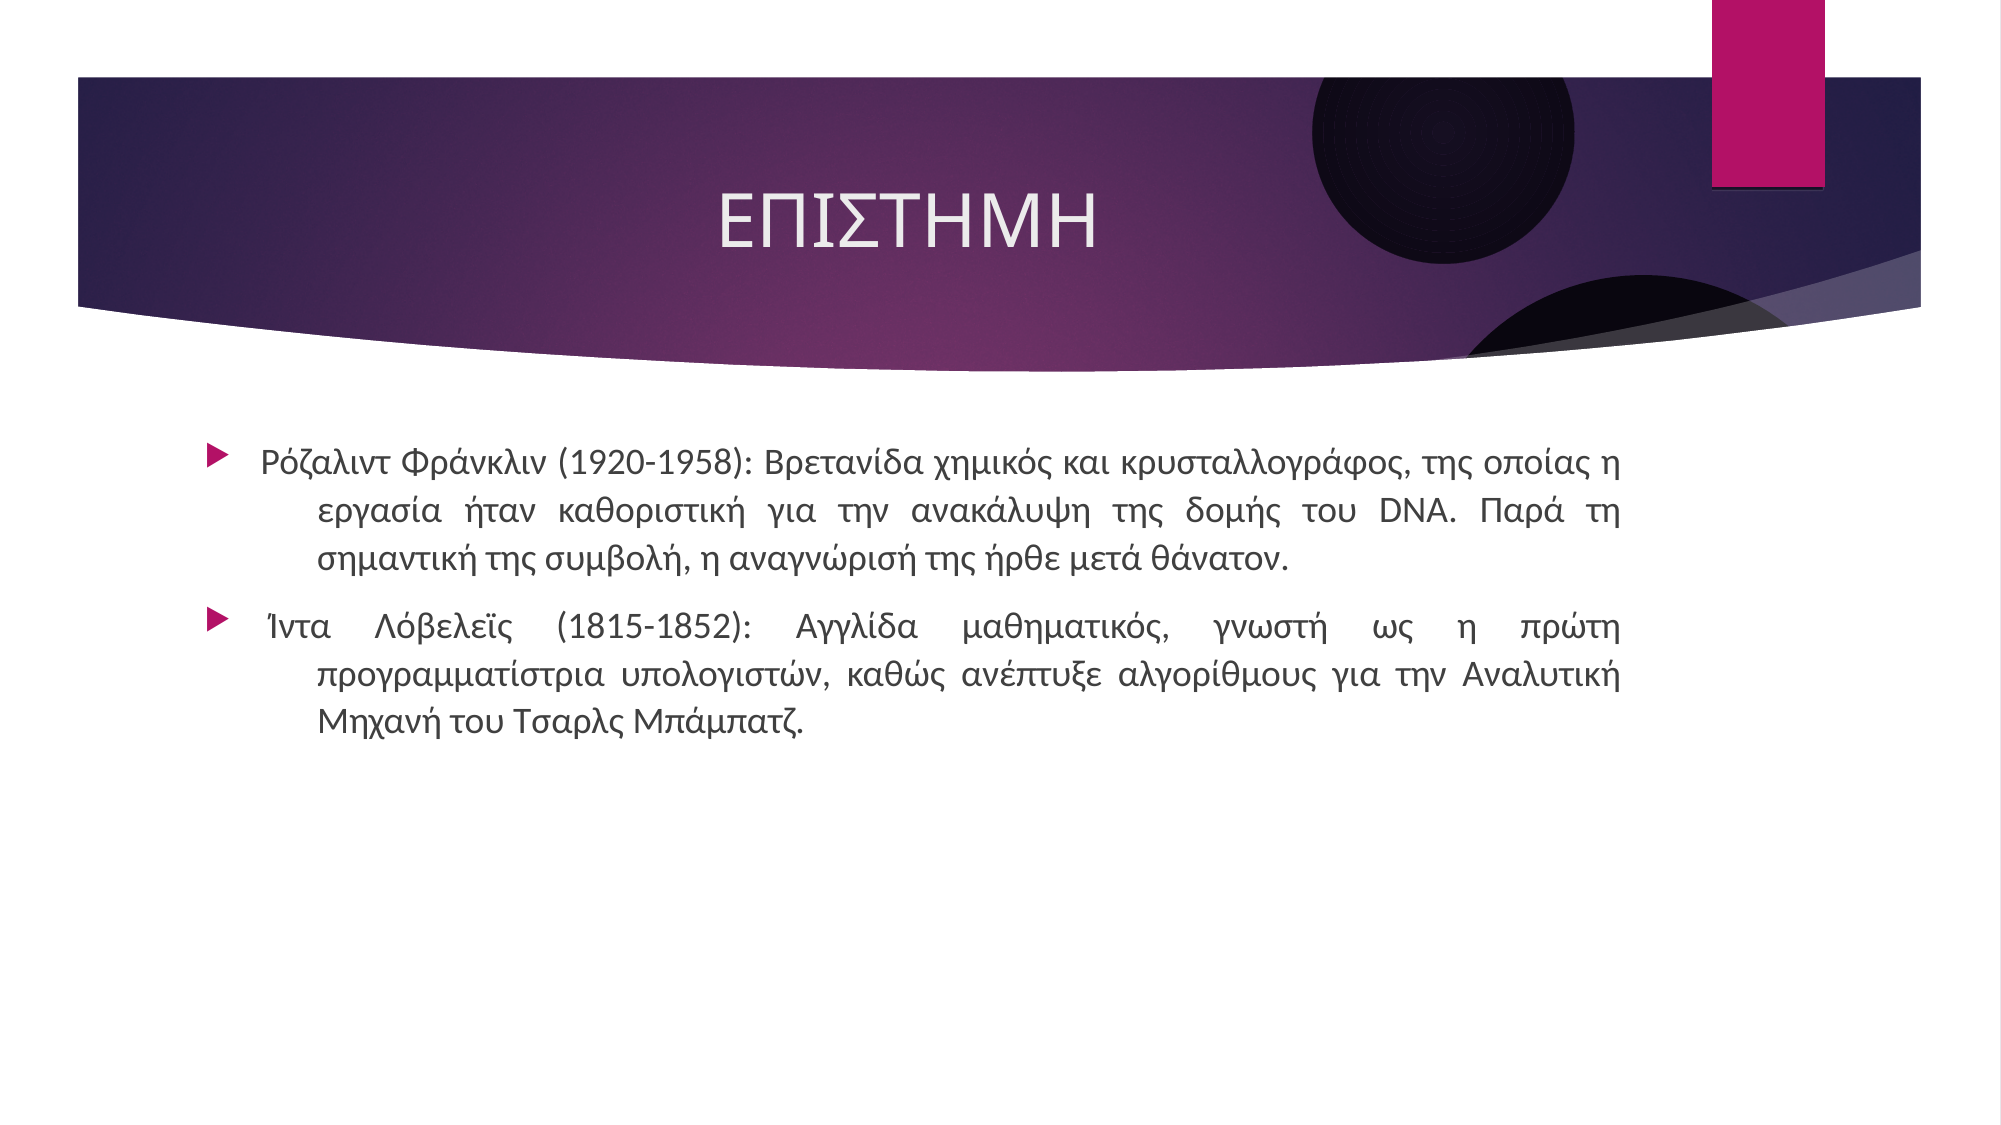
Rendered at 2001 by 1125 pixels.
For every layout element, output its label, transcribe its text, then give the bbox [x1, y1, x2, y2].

list Ρόζαλιντ Φράνκλιν (1920-1958): Βρετανίδα χημικός και κρυσταλλογράφος, της οποίας η εργασία ήταν καθοριστική για την ανακάλυψη της δομής του DNA. Παρά τη σημαντική της συμβολή, η αναγνώρισή της ήρθε μετά θάνατον. Ίντα Λόβελεϊς (1815-1852): Αγγλίδα μαθηματικός, γνωστή ως η πρώτη προγραμματίστρια υπολογιστών, καθώς ανέπτυξε αλγορίθμους για την Αναλυτική Μηχανή του Τσαρλς Μπάμπατζ. [189, 427, 1638, 988]
title ΕΠΙΣΤΗΜΗ [189, 159, 1627, 276]
